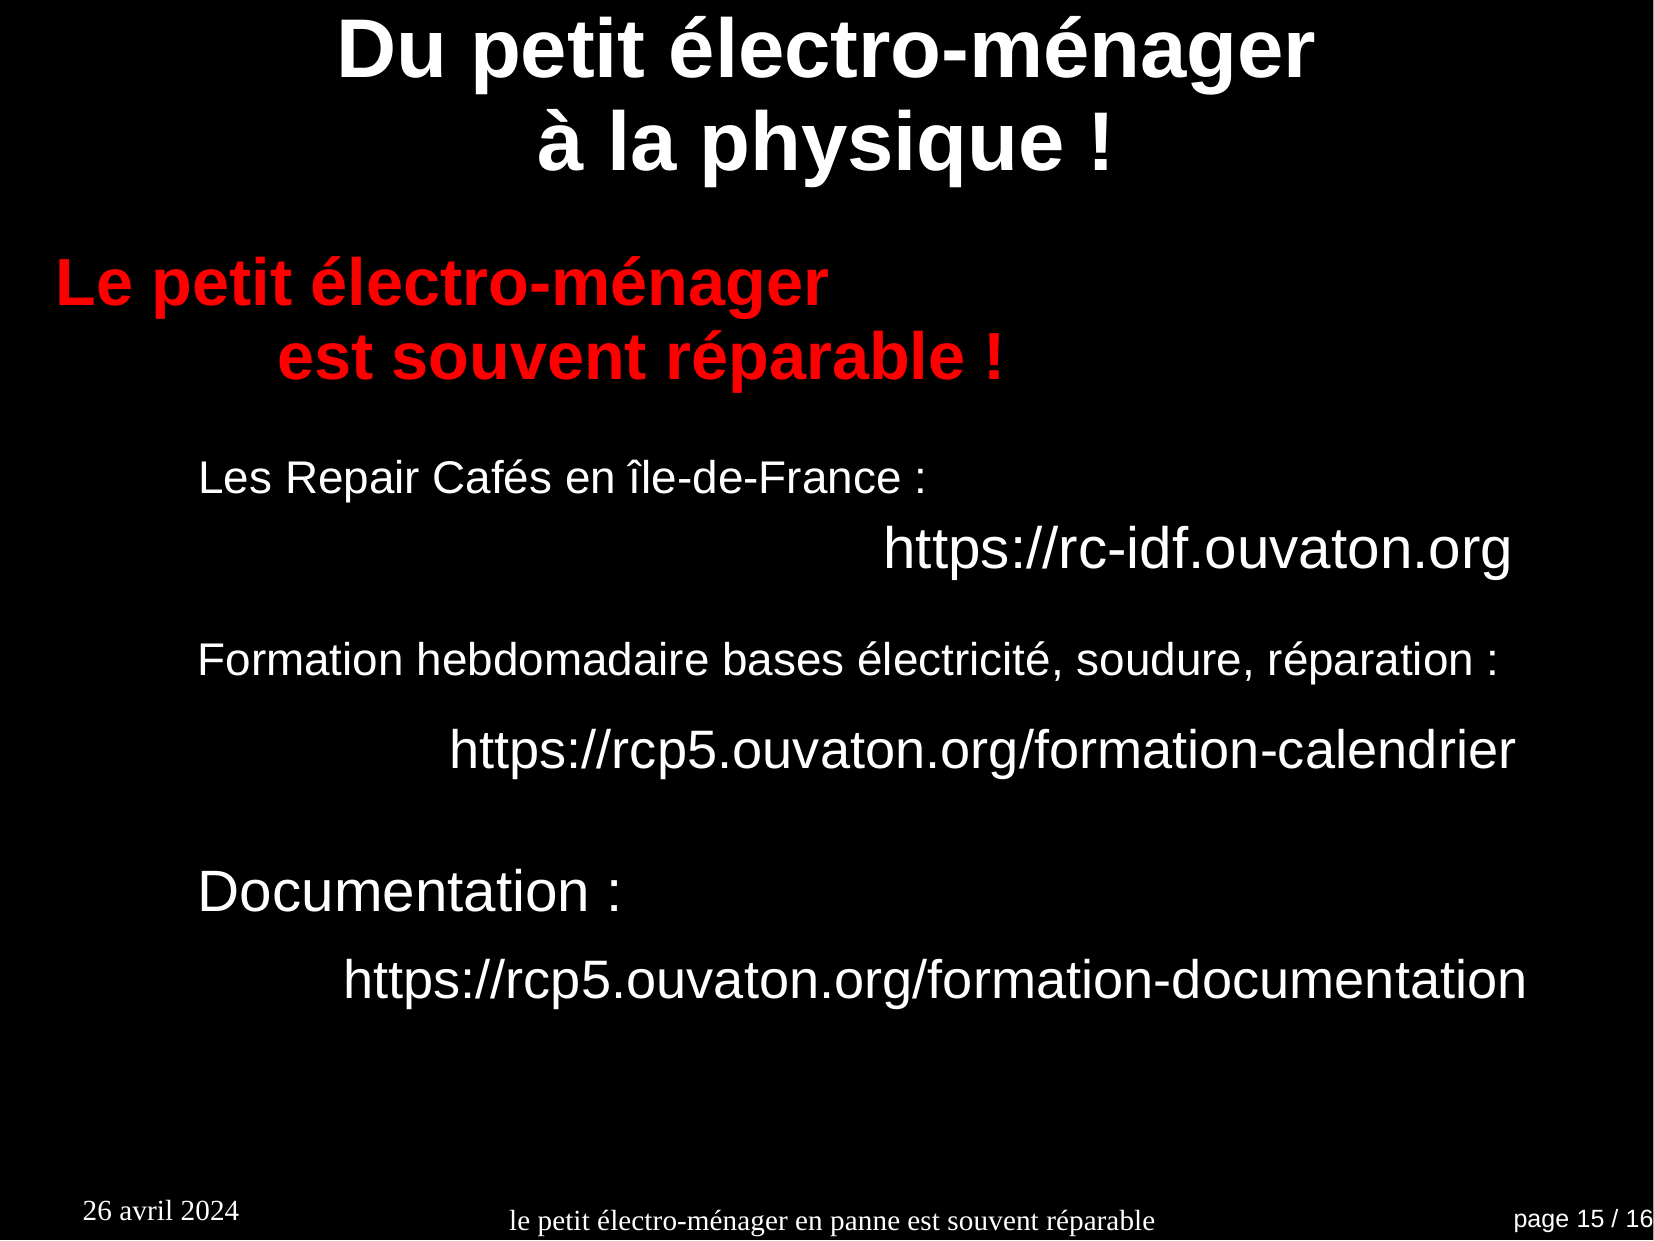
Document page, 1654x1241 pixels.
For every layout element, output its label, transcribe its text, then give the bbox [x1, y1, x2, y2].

text_box Documentation : [183, 851, 697, 932]
title Du petit électro-ménager à la physique ! [17, 2, 1636, 189]
text_box https://rcp5.ouvaton.org/formation-documentation [328, 942, 1545, 1034]
text_box Le petit électro-ménager est souvent réparable ! [41, 237, 1022, 402]
text_box https://rc-idf.ouvaton.org [868, 508, 1536, 603]
text_box https://rcp5.ouvaton.org/formation-calendrier [434, 711, 1533, 804]
text_box Les Repair Cafés en île-de-France : [183, 444, 1218, 562]
text_box Formation hebdomadaire bases électricité, soudure, réparation : [183, 626, 1516, 709]
